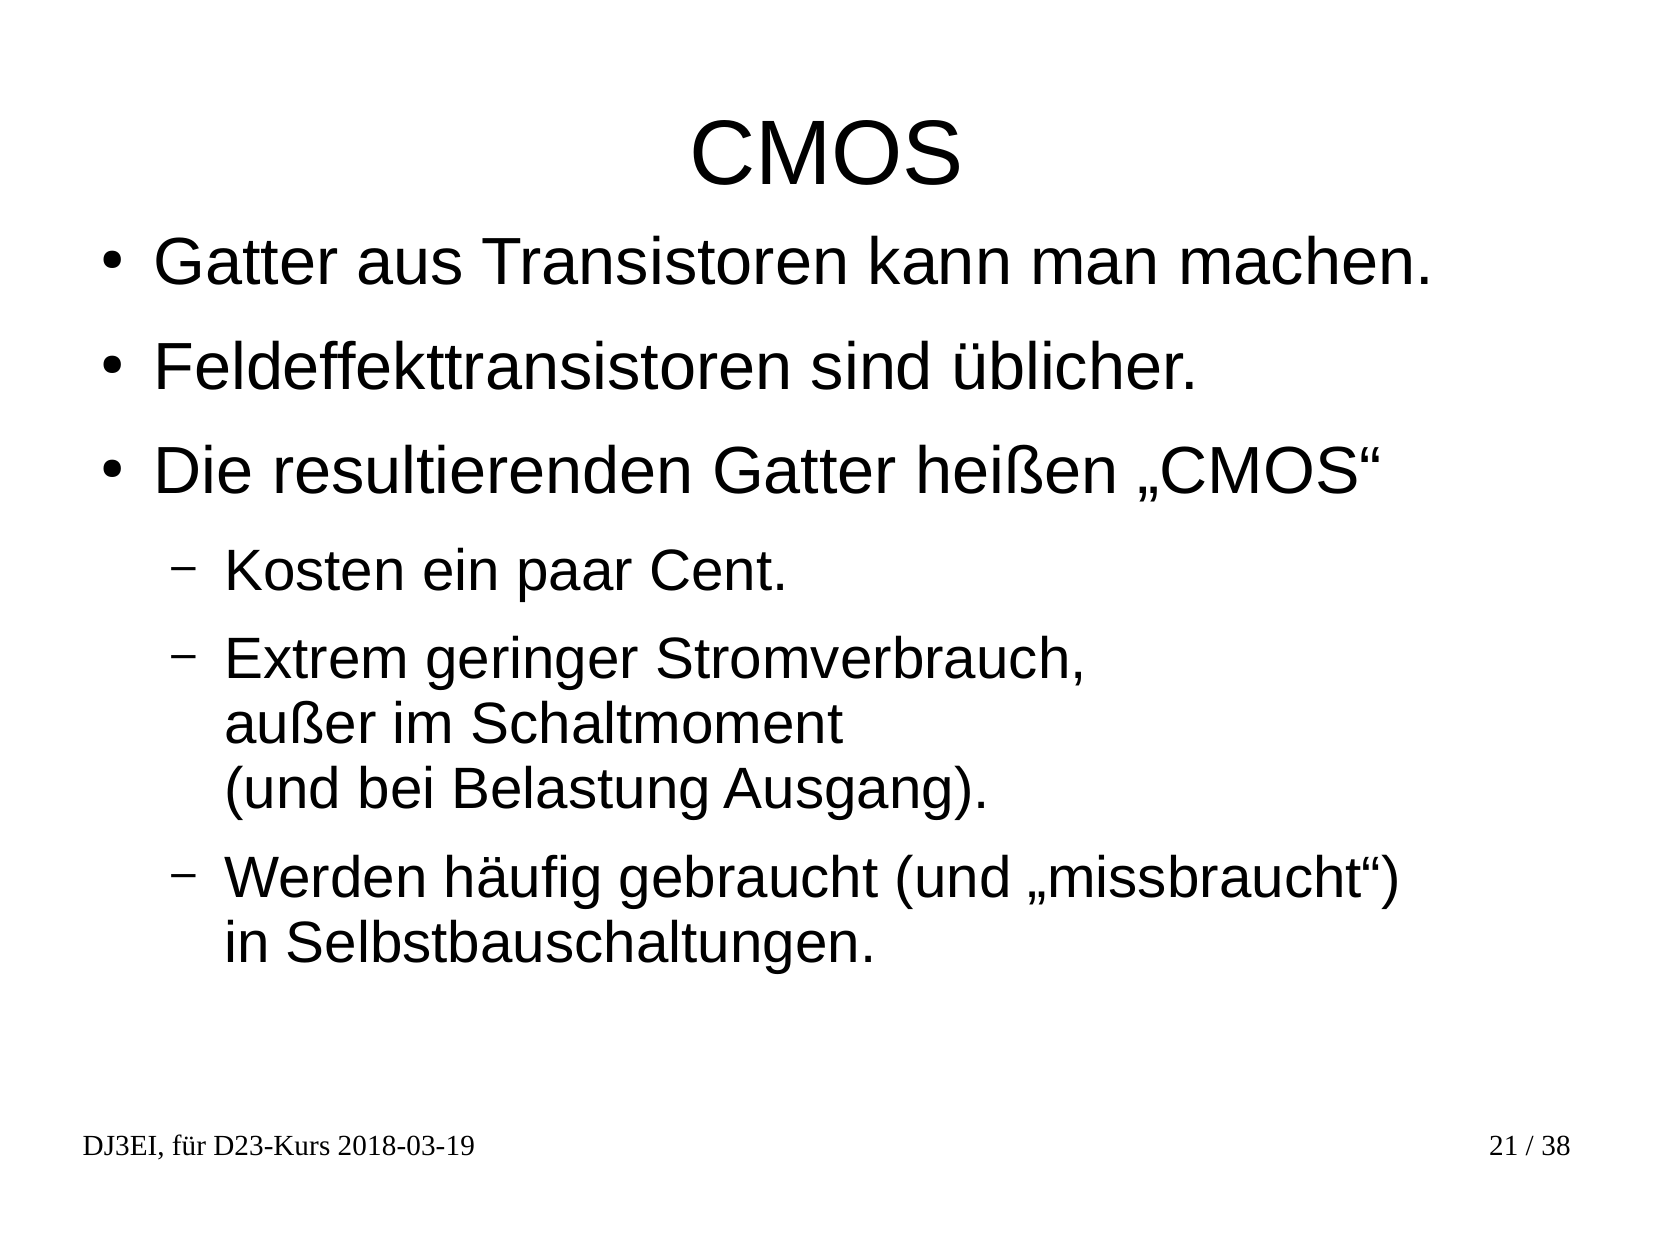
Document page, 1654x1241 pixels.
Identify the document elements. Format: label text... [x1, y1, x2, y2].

title CMOS [82, 49, 1571, 224]
list Gatter aus Transistoren kann man machen. Feldeffekttransistoren sind üblicher. Die resultierenden Gatter heißen „CMOS“ Kosten ein paar Cent. Extrem geringer Stromverbrauch, außer im Schaltmoment (und bei Belastung Ausgang). Werden häufig gebraucht (und „missbraucht“) in Selbstbauschaltungen. [82, 224, 1571, 1010]
